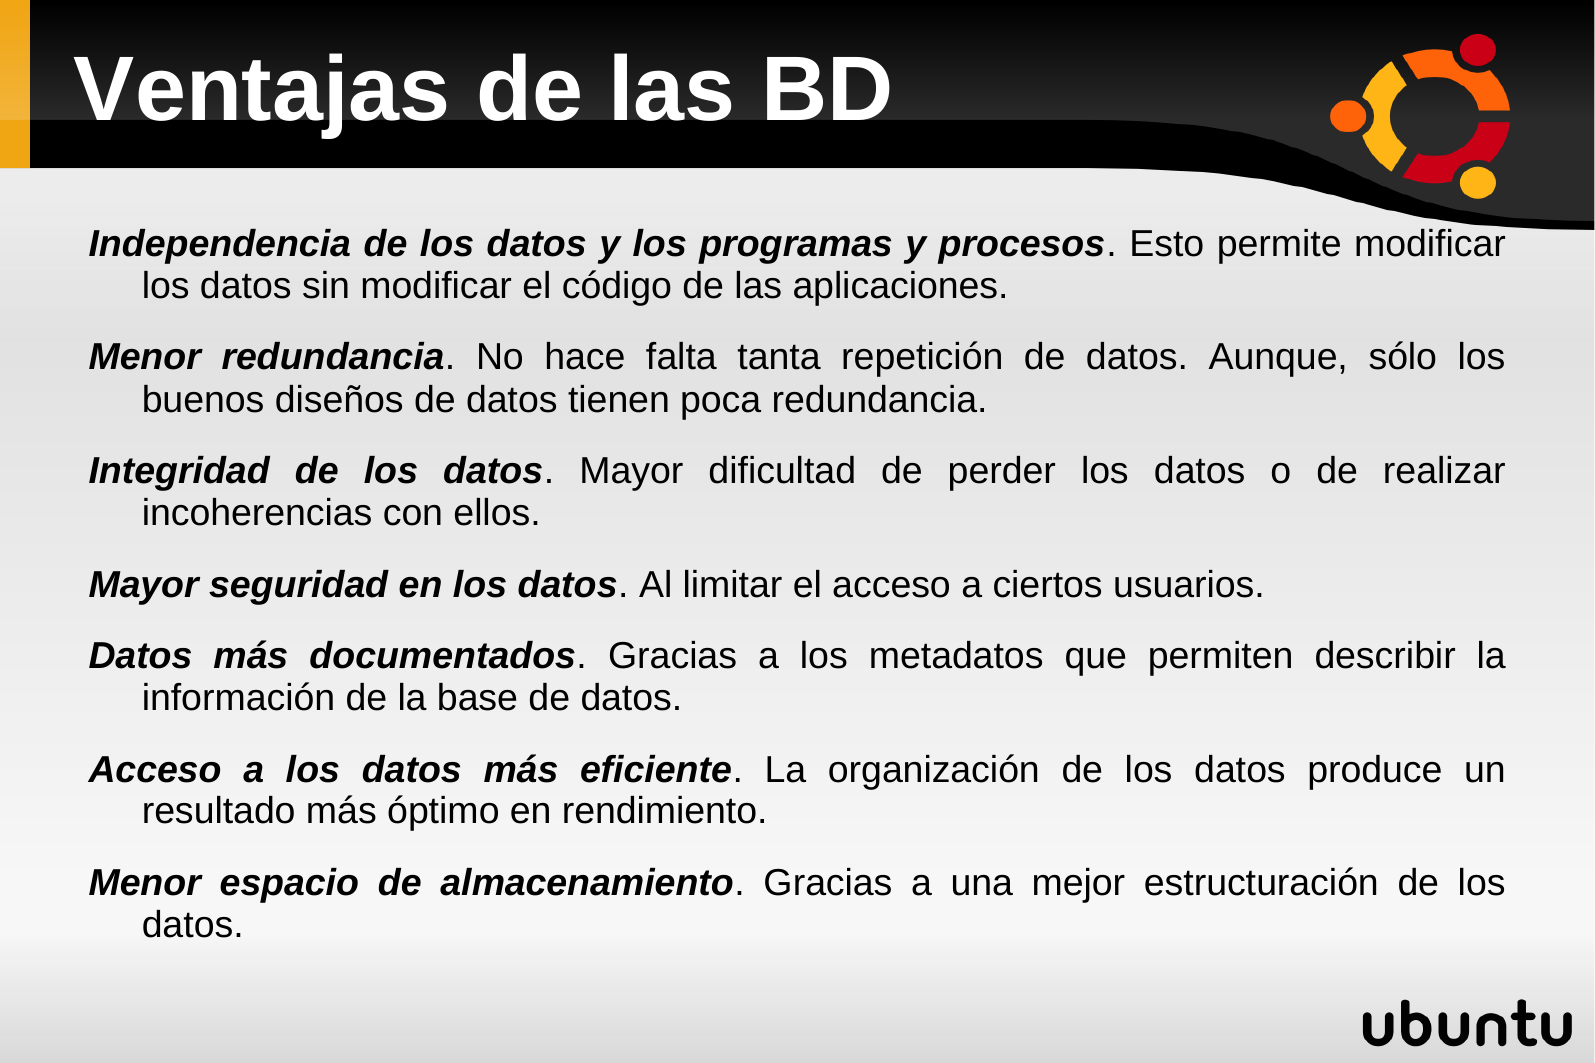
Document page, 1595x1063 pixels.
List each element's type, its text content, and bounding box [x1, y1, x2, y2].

picture [0, 0, 1595, 1063]
list Independencia de los datos y los programas y procesos. Esto permite modificar los datos sin modificar el código de las aplicaciones. Menor redundancia. No hace falta tanta repetición de datos. Aunque, sólo los buenos diseños de datos tienen poca redundancia. Integridad de los datos. Mayor dificultad de perder los datos o de realizar incoherencias con ellos. Mayor seguridad en los datos. Al limitar el acceso a ciertos usuarios. Datos más documentados. Gracias a los metadatos que permiten describir la información de la base de datos. Acceso a los datos más eficiente. La organización de los datos produce un resultado más óptimo en rendimiento. Menor espacio de almacenamiento. Gracias a una mejor estructuración de los datos. [70, 222, 1506, 1011]
title Ventajas de las BD [74, 0, 1510, 178]
